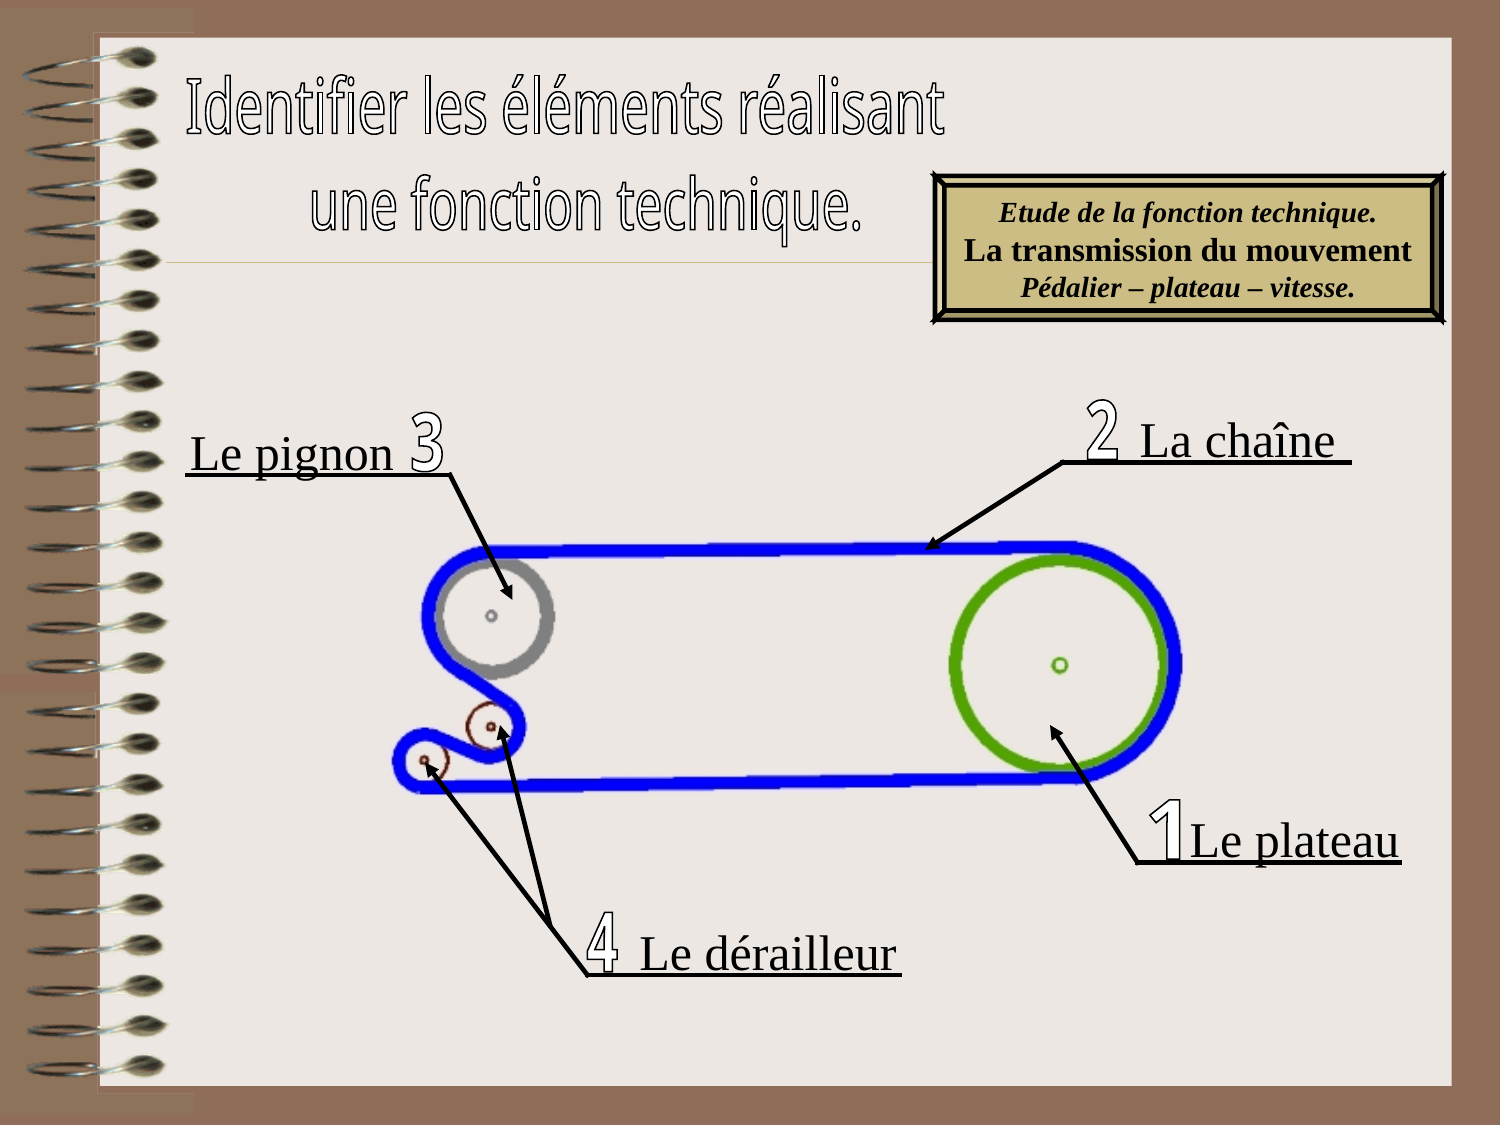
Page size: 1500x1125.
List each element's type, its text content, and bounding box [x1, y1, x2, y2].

text_box une fonction technique. [430, 190, 456, 231]
text_box Identifier les éléments réalisant [622, 91, 647, 135]
text_box Identifier les éléments réalisant [187, 78, 201, 134]
text_box Identifier les éléments réalisant [503, 91, 528, 135]
text_box Le dérailleur [624, 912, 912, 988]
text_box Identifier les éléments réalisant [465, 91, 486, 135]
text_box Identifier les éléments réalisant [843, 91, 864, 135]
text_box une fonction technique. [637, 190, 660, 231]
text_box Le plateau [1174, 799, 1415, 876]
text_box La chaîne [1124, 399, 1351, 460]
text_box Identifier les éléments réalisant [205, 75, 231, 135]
text_box une fonction technique. [545, 190, 571, 231]
text_box Etude de la fonction technique. La transmission du mouvement Pédalier – plateau – vitesse. [945, 186, 1432, 310]
text_box Identifier les éléments réalisant [701, 91, 722, 135]
text_box une fonction technique. [411, 174, 430, 230]
text_box 1 [1149, 799, 1174, 860]
picture [387, 499, 1267, 860]
text_box une fonction technique. [462, 190, 485, 230]
text_box Identifier les éléments réalisant [927, 83, 944, 135]
text_box Identifier les éléments réalisant [868, 91, 891, 135]
text_box une fonction technique. [794, 191, 818, 231]
text_box 2 [1087, 399, 1118, 460]
text_box une fonction technique. [721, 190, 744, 230]
text_box une fonction technique. [491, 190, 511, 231]
picture [0, 8, 194, 674]
text_box une fonction technique. [617, 182, 634, 231]
text_box Identifier les éléments réalisant [788, 91, 811, 135]
text_box Identifier les éléments réalisant [741, 91, 758, 134]
text_box une fonction technique. [577, 190, 600, 230]
text_box Identifier les éléments réalisant [681, 83, 699, 135]
text_box Identifier les éléments réalisant [267, 91, 291, 134]
text_box Identifier les éléments réalisant [576, 91, 616, 134]
text_box une fonction technique. [513, 182, 530, 231]
text_box 4 [587, 912, 618, 972]
text_box Identifier les éléments réalisant [360, 91, 384, 135]
text_box Identifier les éléments réalisant [390, 91, 407, 134]
text_box Identifier les éléments réalisant [546, 91, 570, 135]
text_box Identifier les éléments réalisant [898, 91, 923, 134]
text_box une fonction technique. [665, 190, 685, 231]
text_box une fonction technique. [690, 175, 713, 230]
text_box une fonction technique. [763, 190, 787, 247]
text_box Identifier les éléments réalisant [437, 91, 461, 135]
text_box une fonction technique. [343, 190, 366, 230]
text_box 3 [412, 412, 443, 472]
text_box Identifier les éléments réalisant [653, 91, 677, 134]
text_box une fonction technique. [824, 190, 848, 231]
text_box une fonction technique. [372, 190, 396, 231]
text_box La chaîne [1124, 465, 1351, 476]
text_box une fonction technique. [312, 191, 335, 231]
text_box Identifier les éléments réalisant [760, 91, 784, 135]
text_box Identifier les éléments réalisant [237, 91, 261, 135]
text_box Identifier les éléments réalisant [327, 74, 347, 134]
text_box Le plateau [1262, 836, 1273, 856]
picture [0, 692, 194, 1115]
text_box Identifier les éléments réalisant [295, 83, 313, 135]
text_box Le pignon [175, 412, 410, 488]
text_box Le pignon [262, 449, 273, 469]
